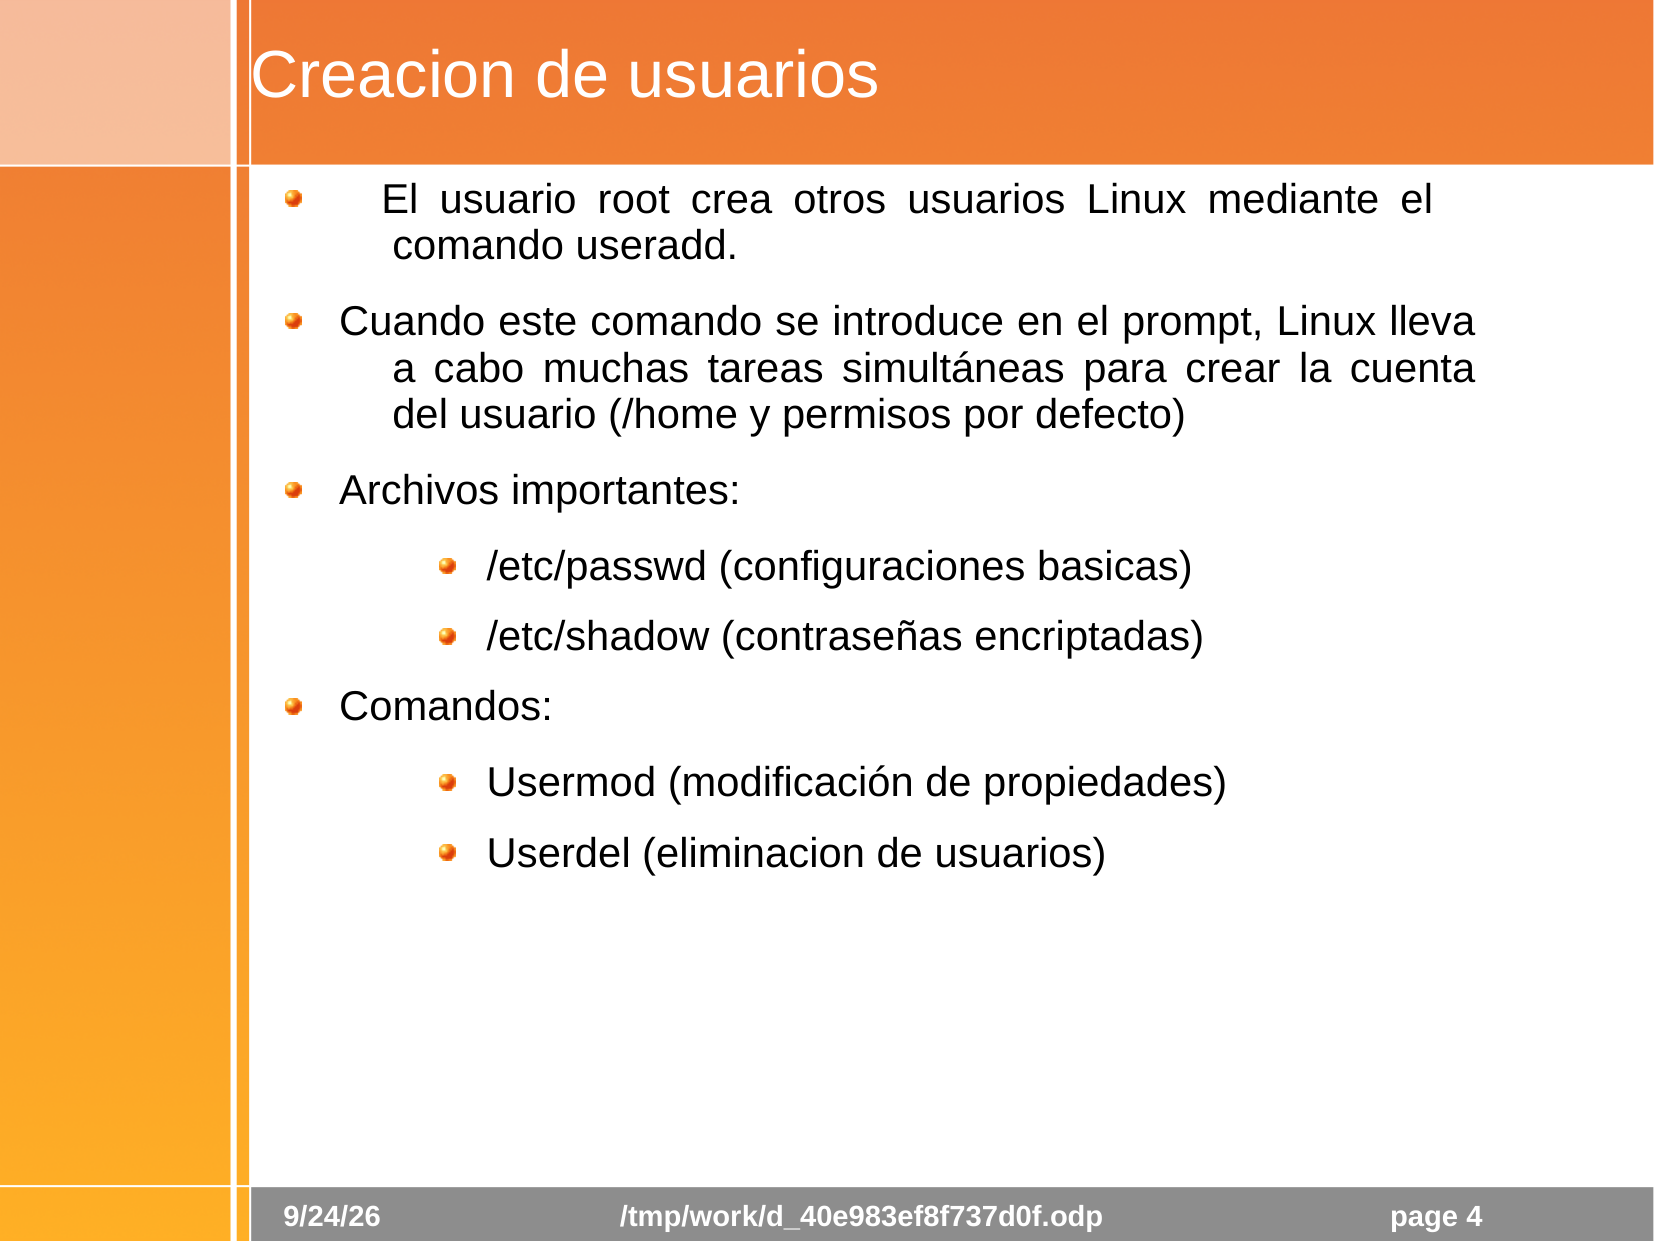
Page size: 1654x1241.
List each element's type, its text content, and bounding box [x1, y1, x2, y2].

list El usuario root crea otros usuarios Linux mediante el comando useradd. Cuando este comando se introduce en el prompt, Linux lleva a cabo muchas tareas simultáneas para crear la cuenta del usuario (/home y permisos por defecto) Archivos importantes: /etc/passwd (configuraciones basicas) /etc/shadow (contraseñas encriptadas) Comandos: Usermod (modificación de propiedades) Userdel (eliminacion de usuarios) [250, 175, 1477, 1227]
title Creacion de usuarios [250, 11, 1477, 137]
picture [0, 0, 1654, 1241]
